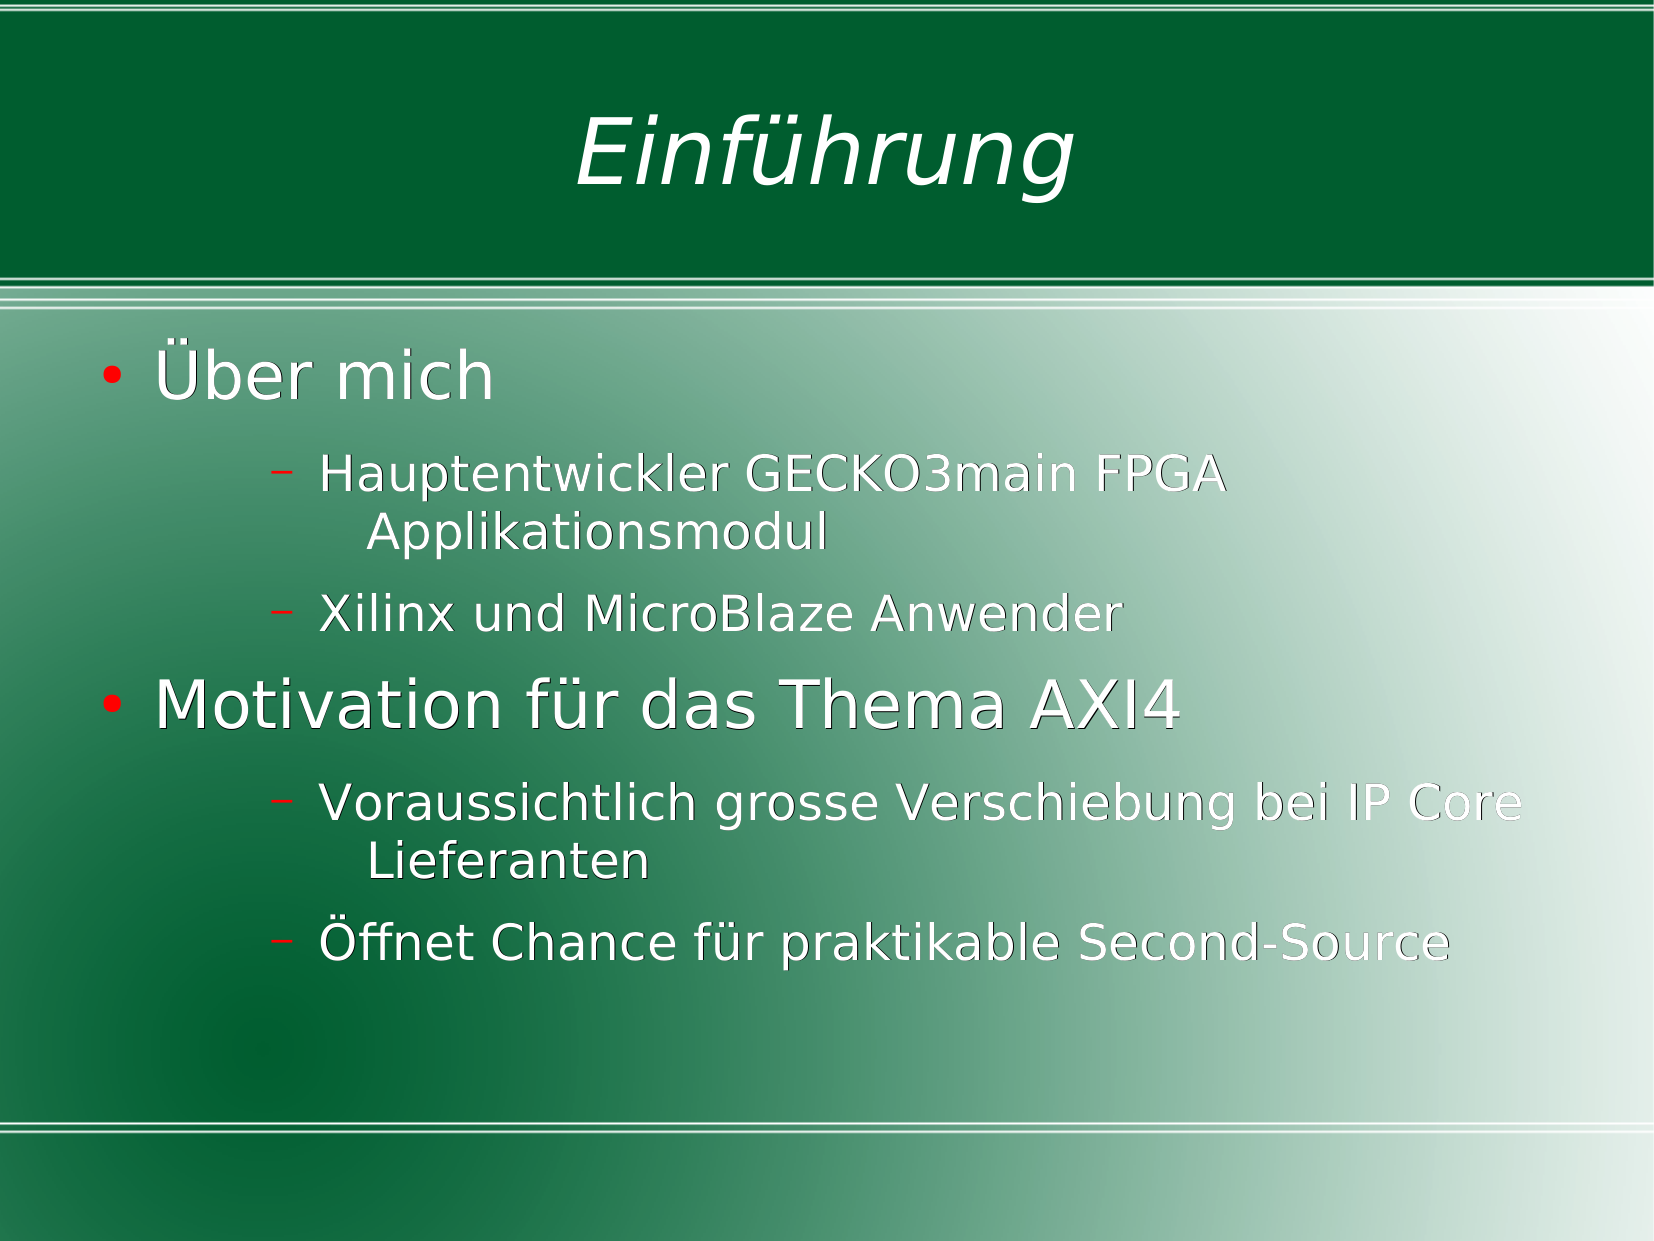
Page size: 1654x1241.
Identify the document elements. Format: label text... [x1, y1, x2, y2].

picture [0, 0, 1654, 1241]
title Einführung [82, 49, 1571, 257]
list Über mich Hauptentwickler GECKO3main FPGA Applikationsmodul Xilinx und MicroBlaze Anwender Motivation für das Thema AXI4 Voraussichtlich grosse Verschiebung bei IP Core Lieferanten Öffnet Chance für praktikable Second-Source [82, 337, 1571, 1241]
